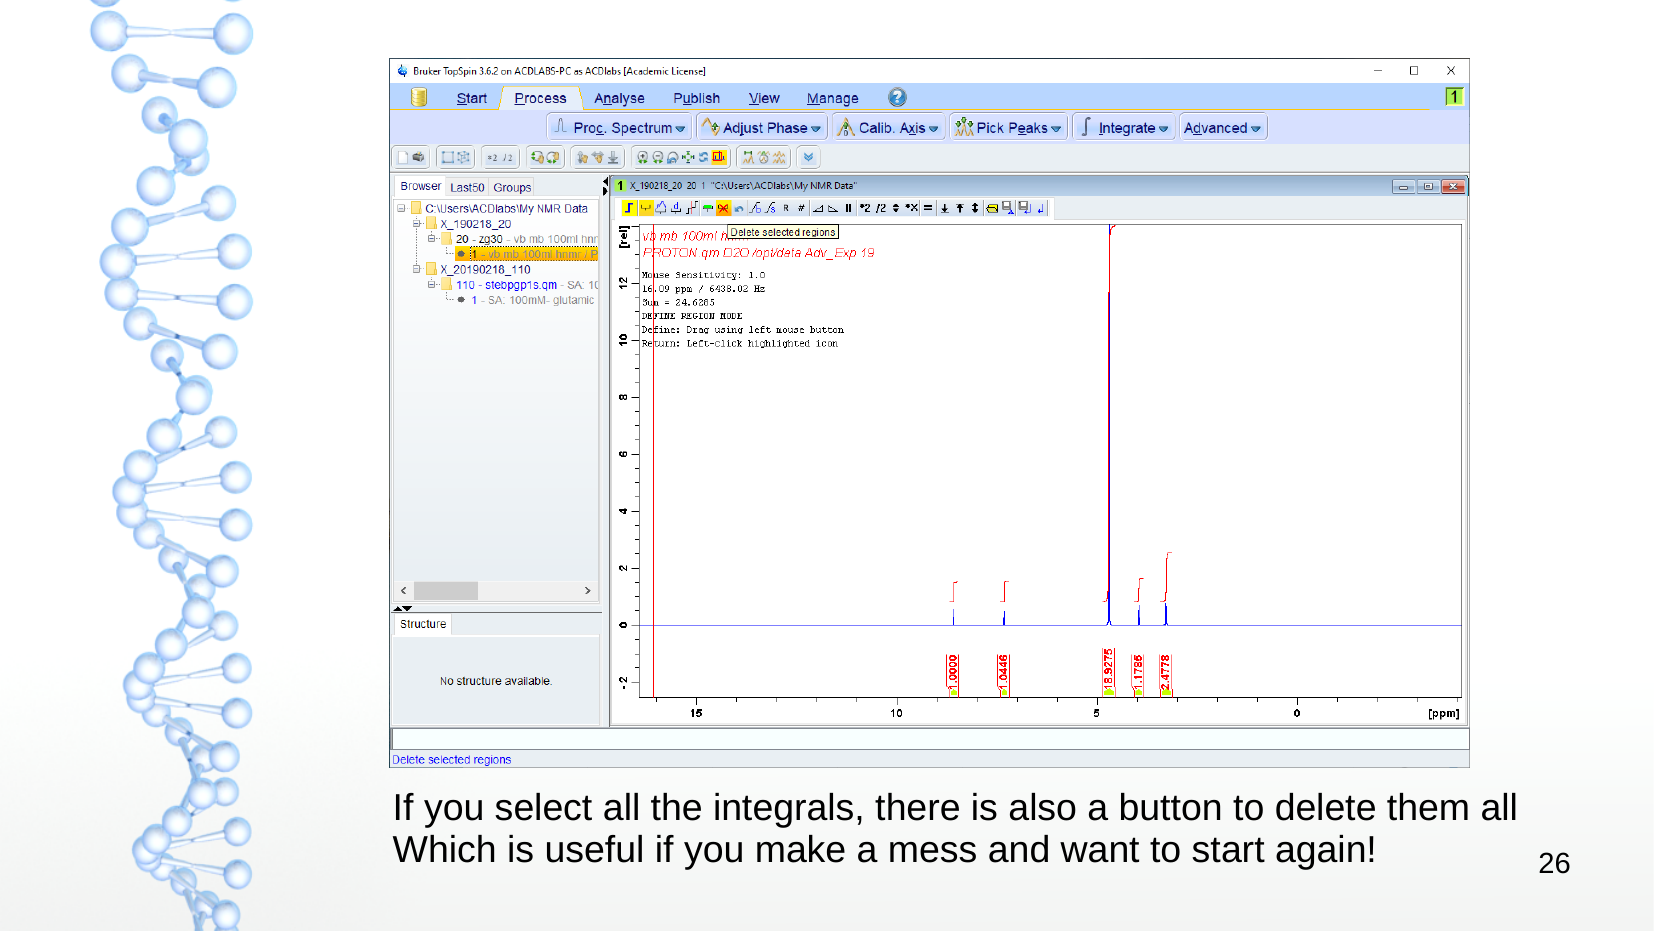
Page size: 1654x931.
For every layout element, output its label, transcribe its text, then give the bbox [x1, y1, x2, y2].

picture [0, 0, 1654, 931]
text_box If you select all the integrals, there is also a button to delete them all Which is useful if you make a mess and want to start again! [377, 779, 1534, 879]
